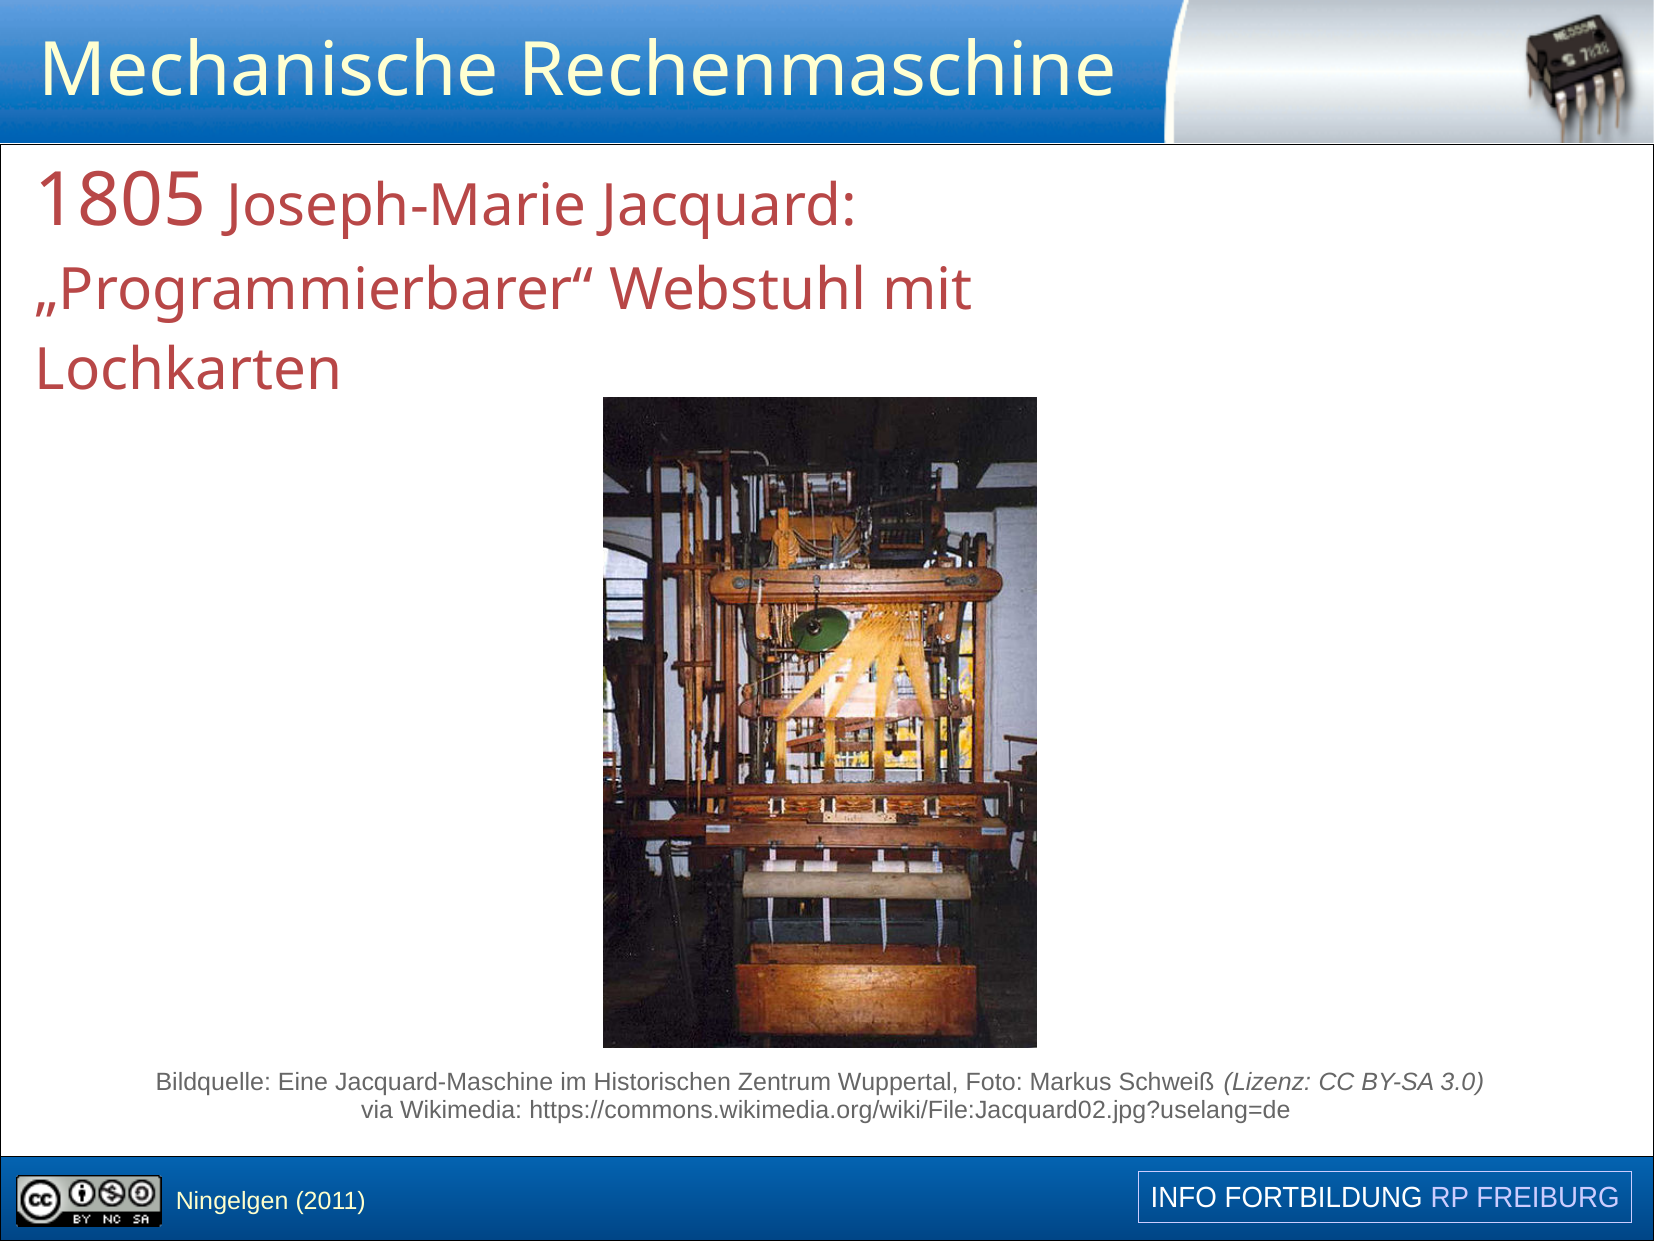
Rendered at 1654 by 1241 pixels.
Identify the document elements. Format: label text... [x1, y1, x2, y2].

text_box 1805 Joseph-Marie Jacquard: „Programmierbarer“ Webstuhl mit Lochkarten [34, 160, 1234, 392]
title Mechanische Rechenmaschine [38, 13, 1492, 221]
text_box Bildquelle: Eine Jacquard-Maschine im Historischen Zentrum Wuppertal, Foto: Markus Schweiß (Lizenz: CC BY-SA 3.0) via Wikimedia: https://commons.wikimedia.org/wiki/File:Jacquard02.jpg?uselang=de [0, 1060, 1654, 1132]
picture [16, 1175, 162, 1227]
picture [0, 0, 1654, 143]
picture [603, 397, 1037, 1048]
